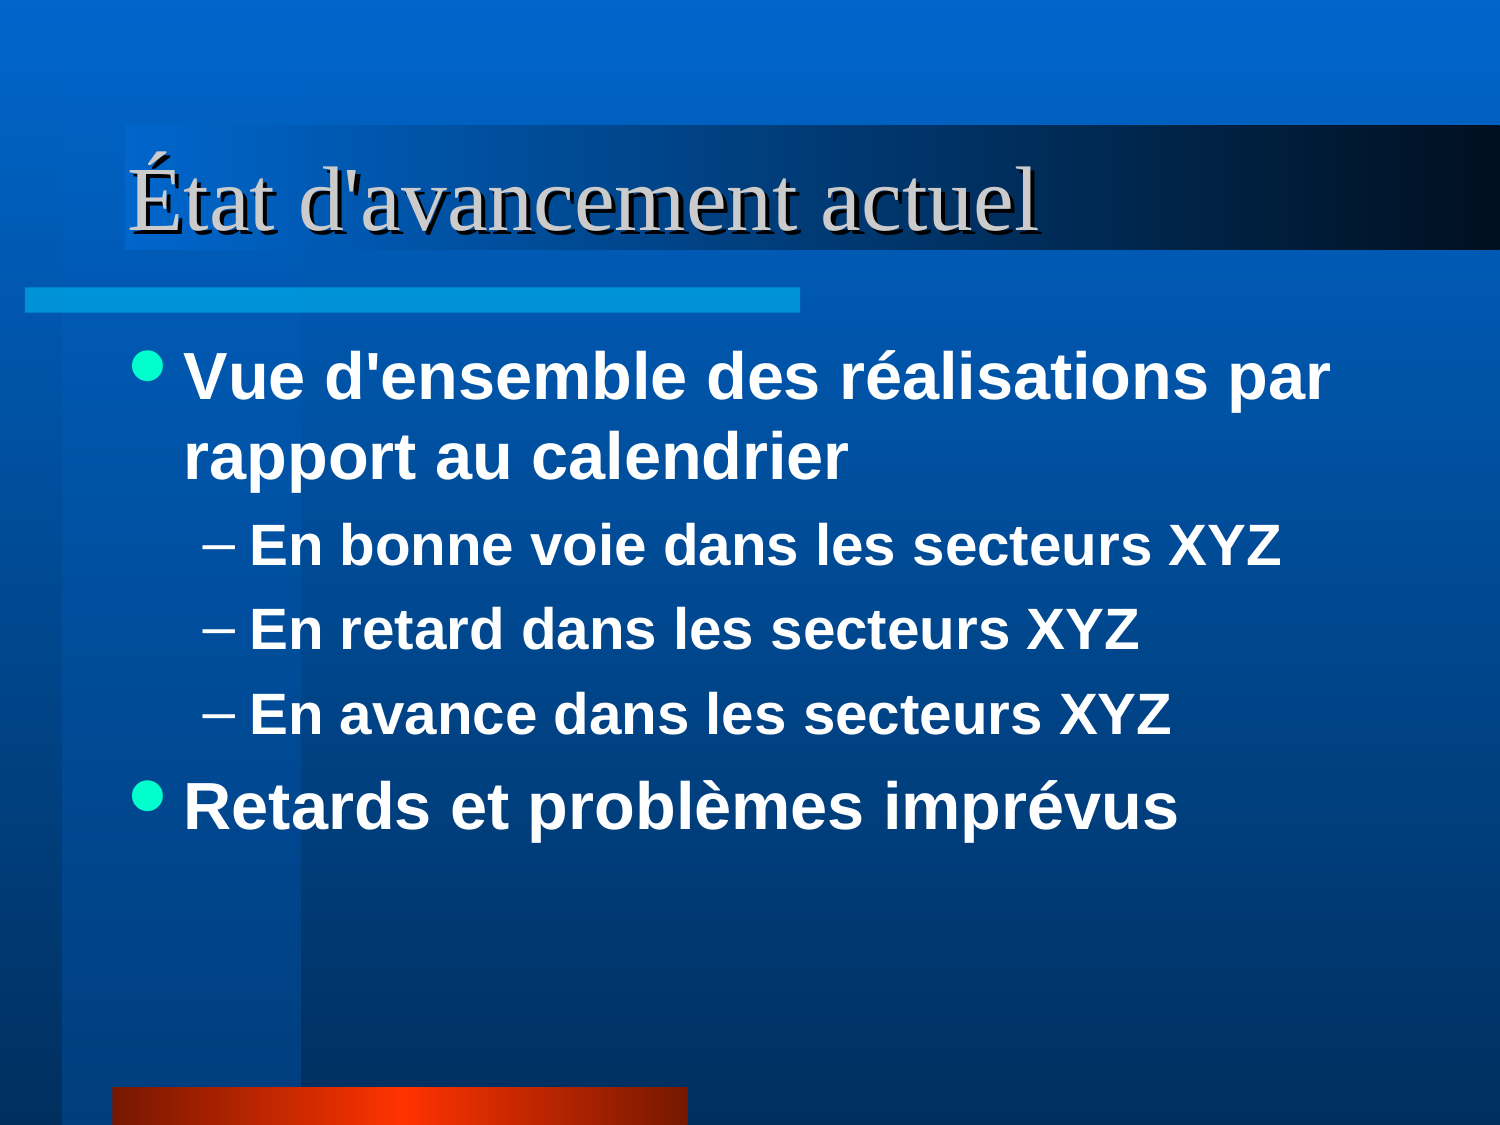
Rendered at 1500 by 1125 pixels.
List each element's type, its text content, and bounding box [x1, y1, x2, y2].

list Vue d'ensemble des réalisations par rapport au calendrier En bonne voie dans les secteurs XYZ En retard dans les secteurs XYZ En avance dans les secteurs XYZ Retards et problèmes imprévus [112, 324, 1388, 1000]
title État d'avancement actuel [112, 99, 1388, 288]
